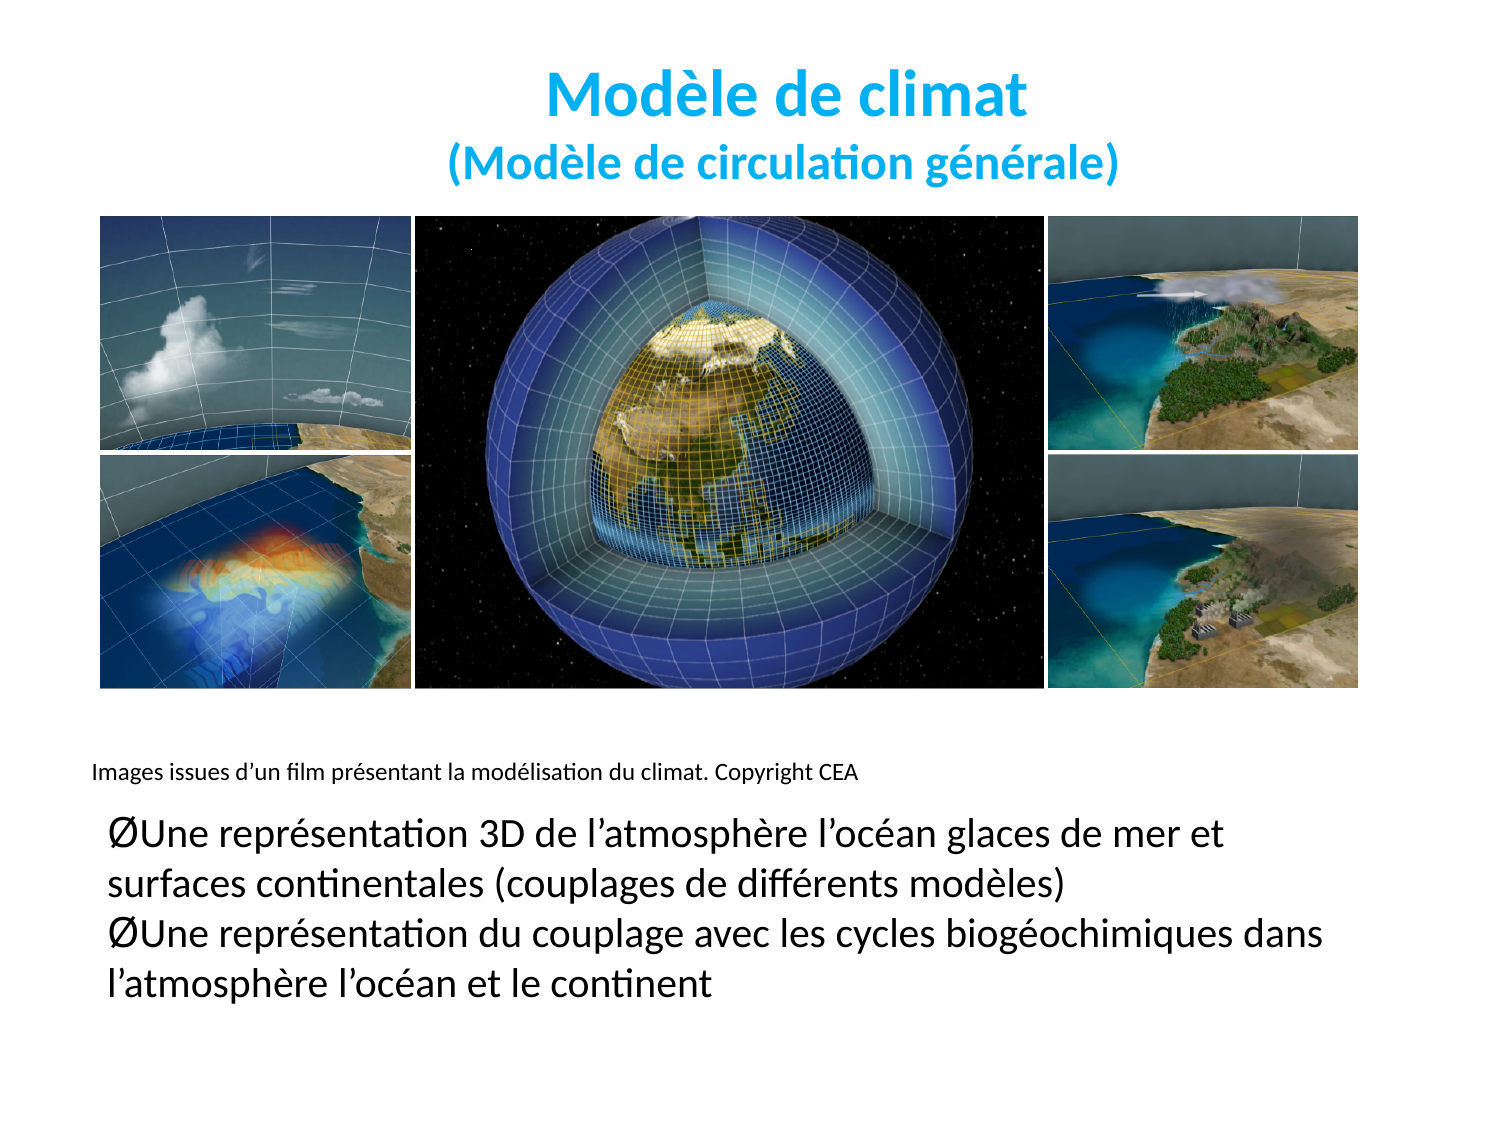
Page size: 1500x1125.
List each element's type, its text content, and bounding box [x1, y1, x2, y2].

text_box Modèle de climat (Modèle de circulation générale) [21, 42, 1500, 168]
picture [100, 216, 1358, 689]
text_box Une représentation 3D de l’atmosphère l’océan glaces de mer et surfaces continentales (couplages de différents modèles) Une représentation du couplage avec les cycles biogéochimiques dans l’atmosphère l’océan et le continent [92, 798, 1352, 1016]
text_box Images issues d’un film présentant la modélisation du climat. Copyright CEA [76, 747, 881, 794]
